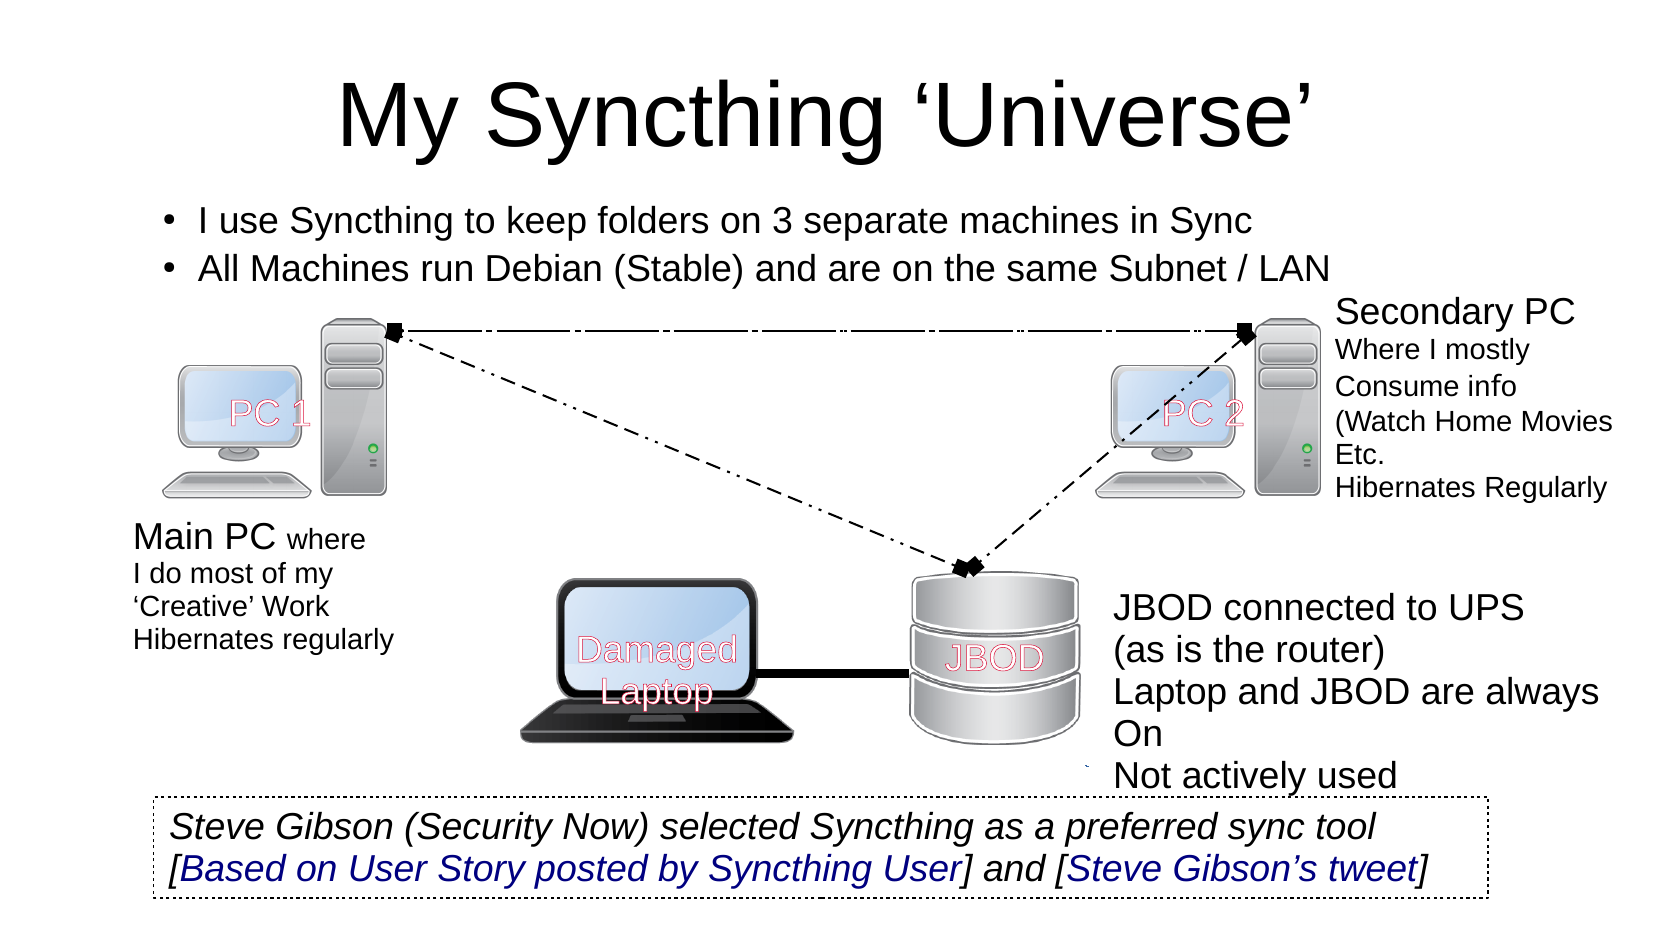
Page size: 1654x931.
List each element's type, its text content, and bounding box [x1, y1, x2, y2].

title My Syncthing ‘Universe’ [82, 37, 1571, 193]
text_box Main PC where I do most of my ‘Creative’ Work Hibernates regularly [118, 507, 410, 664]
picture [909, 571, 1081, 745]
text_box Secondary PC Where I mostly Consume info (Watch Home Movies Etc. Hibernates Regularly [1320, 283, 1642, 509]
text_box JBOD connected to UPS (as is the router) Laptop and JBOD are always On Not actively used [1098, 578, 1615, 804]
picture [153, 318, 387, 507]
text_box I use Syncthing to keep folders on 3 separate machines in Sync All Machines run Debian (Stable) and are on the same Subnet / LAN [147, 192, 1495, 759]
picture [1086, 318, 1320, 507]
text_box Steve Gibson (Security Now) selected Syncthing as a preferred sync tool [Based on User Story posted by Syncthing User] and [Steve Gibson’s tweet] [153, 797, 1489, 898]
picture [507, 566, 806, 774]
